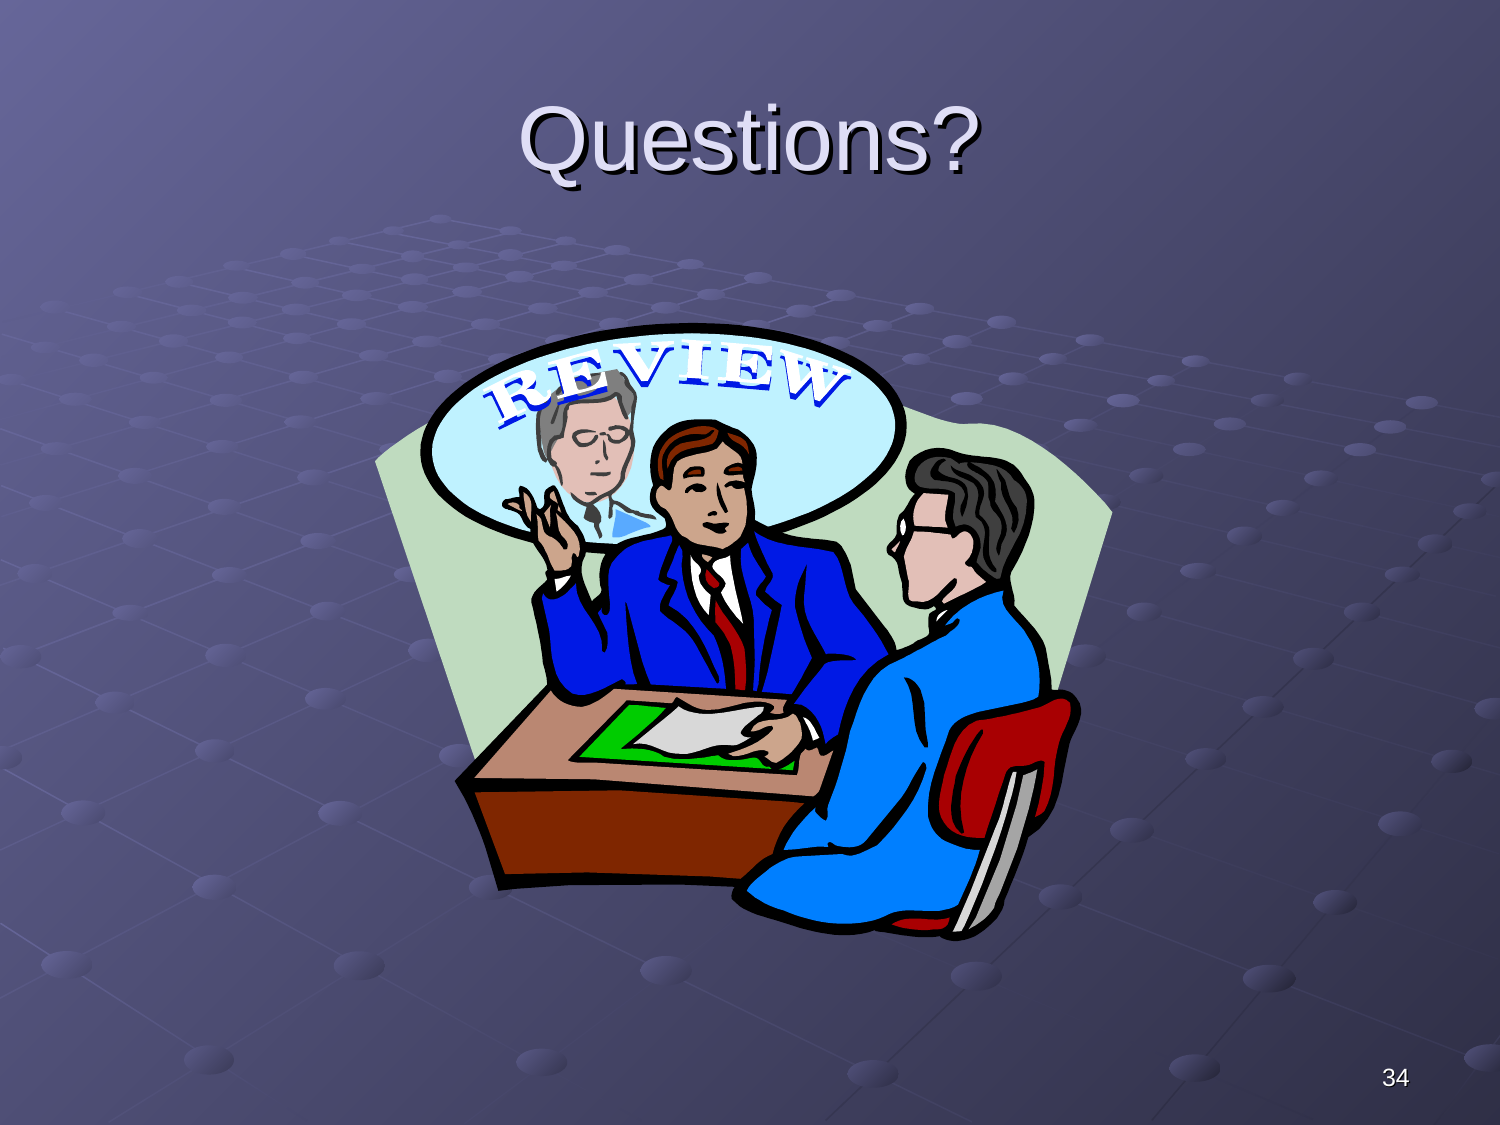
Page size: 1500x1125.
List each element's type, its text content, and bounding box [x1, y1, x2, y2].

picture [375, 314, 1113, 944]
title Questions? [75, 45, 1426, 233]
